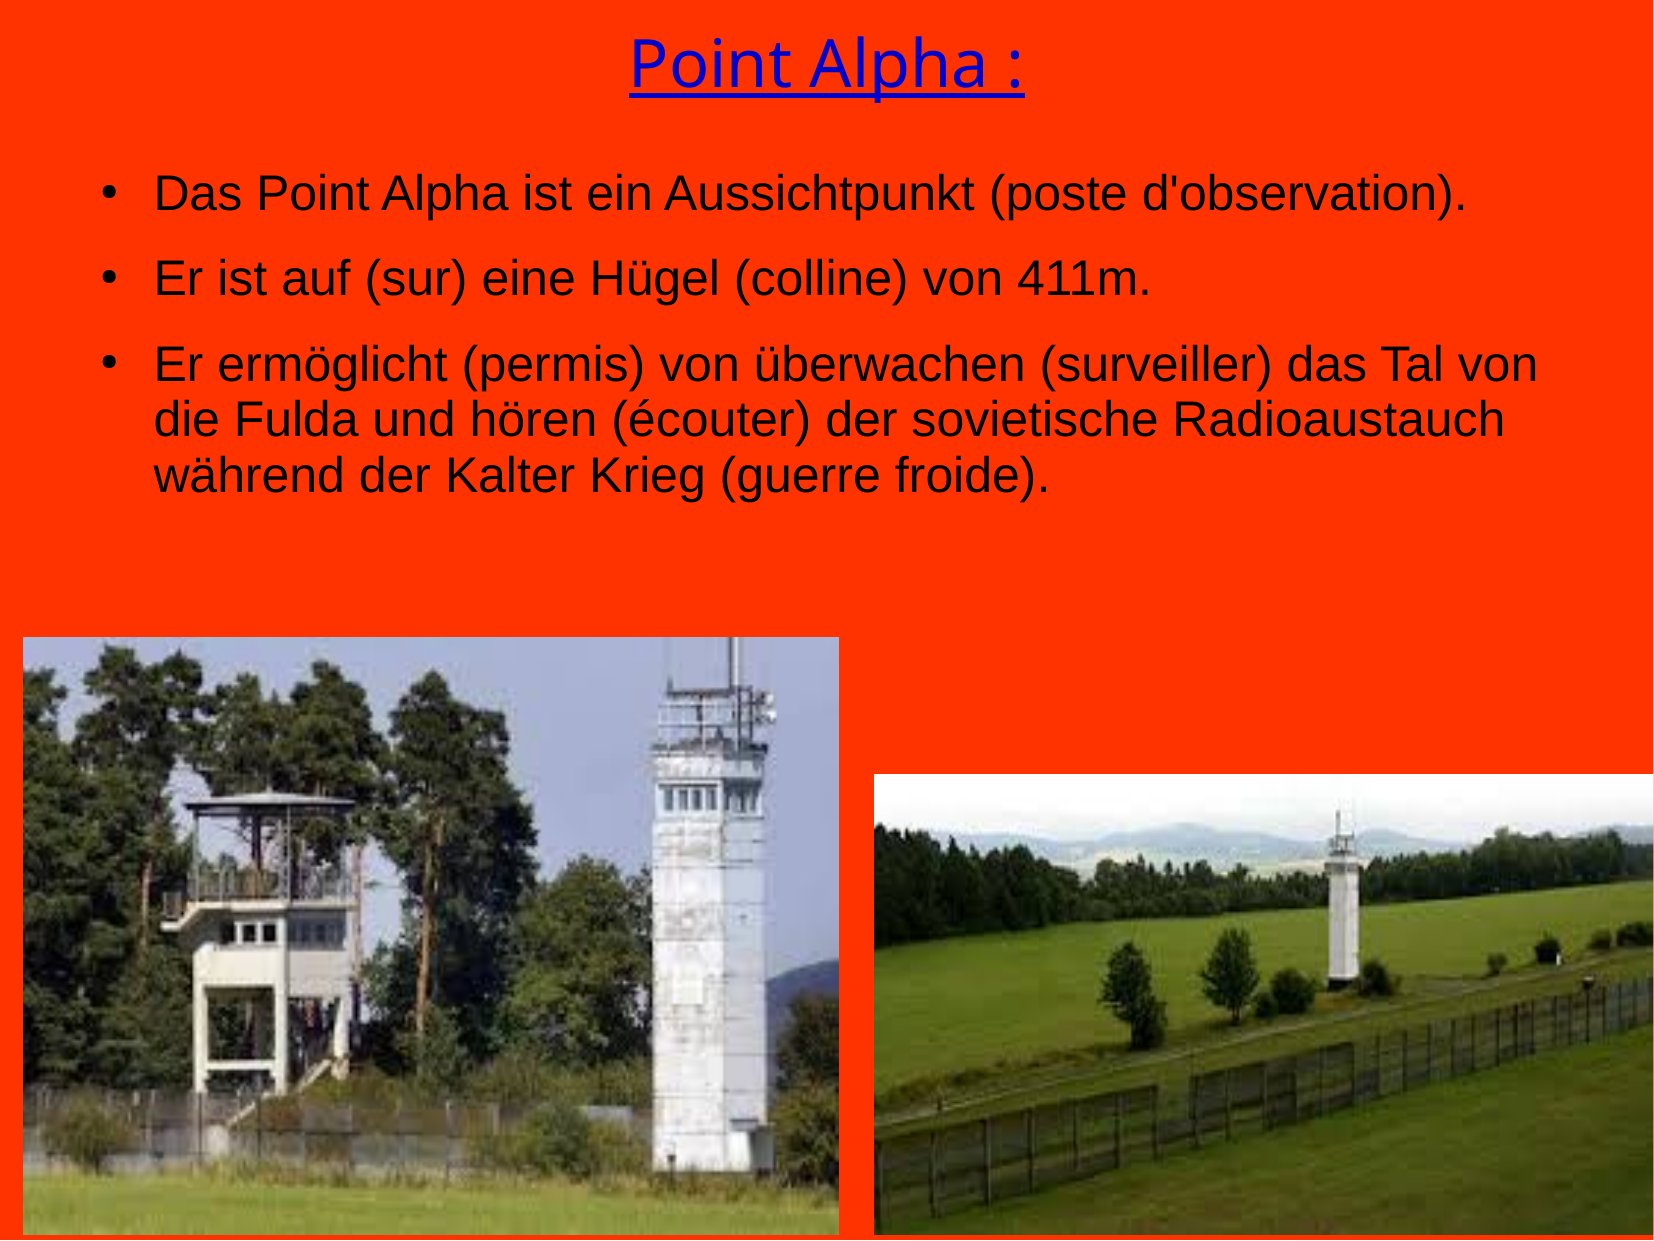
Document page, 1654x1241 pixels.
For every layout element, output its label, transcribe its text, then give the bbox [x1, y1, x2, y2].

picture [874, 774, 1654, 1235]
title Point Alpha : [82, 0, 1571, 165]
list Das Point Alpha ist ein Aussichtpunkt (poste d'observation). Er ist auf (sur) eine Hügel (colline) von 411m. Er ermöglicht (permis) von überwachen (surveiller) das Tal von die Fulda und hören (écouter) der sovietische Radioaustauch während der Kalter Krieg (guerre froide). [82, 165, 1571, 885]
picture [23, 637, 839, 1235]
